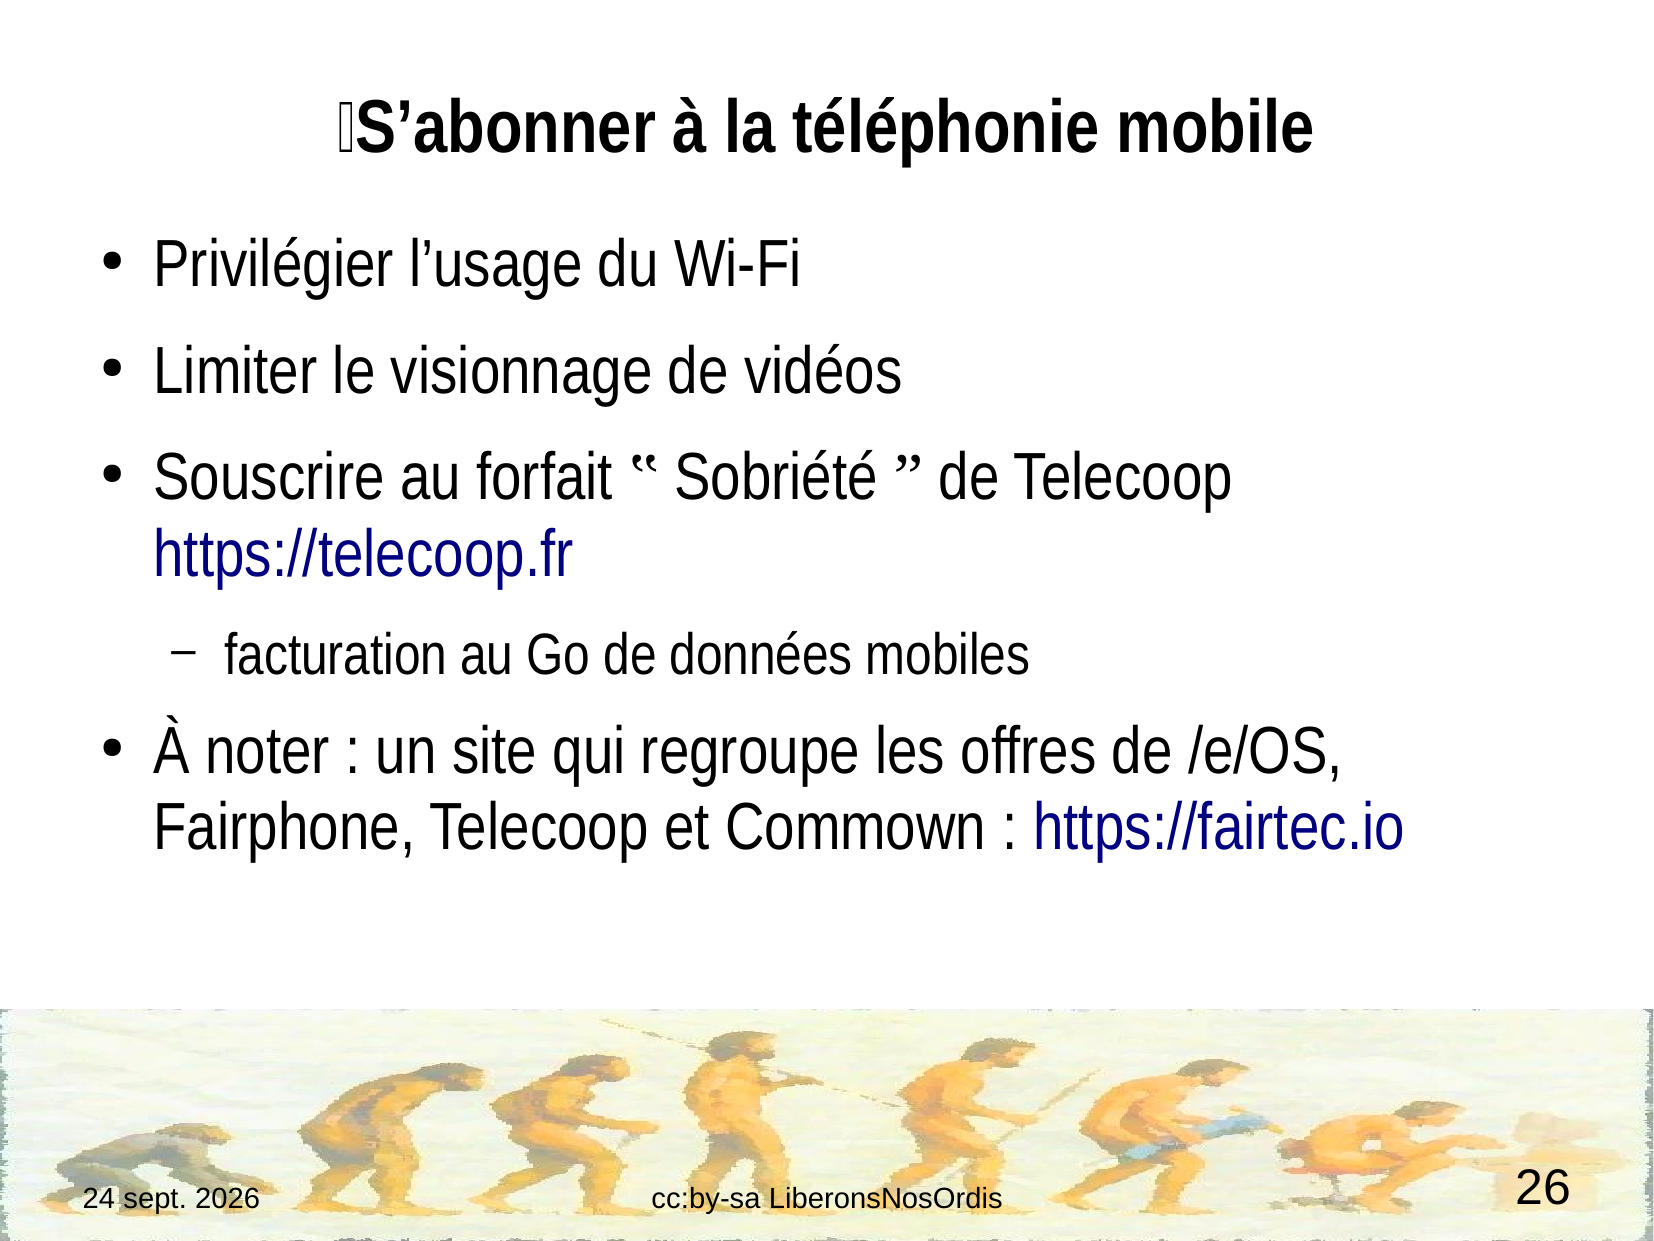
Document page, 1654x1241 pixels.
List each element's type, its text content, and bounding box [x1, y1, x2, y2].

title 📱S’abonner à la téléphonie mobile [82, 49, 1571, 201]
picture [0, 1009, 1654, 1241]
list Privilégier l’usage du Wi-Fi Limiter le visionnage de vidéos Souscrire au forfait ‟ Sobriété ” de Telecoop https://telecoop.fr facturation au Go de données mobiles À noter : un site qui regroupe les offres de /e/OS, Fairphone, Telecoop et Commown : https://fairtec.io [82, 224, 1571, 1010]
